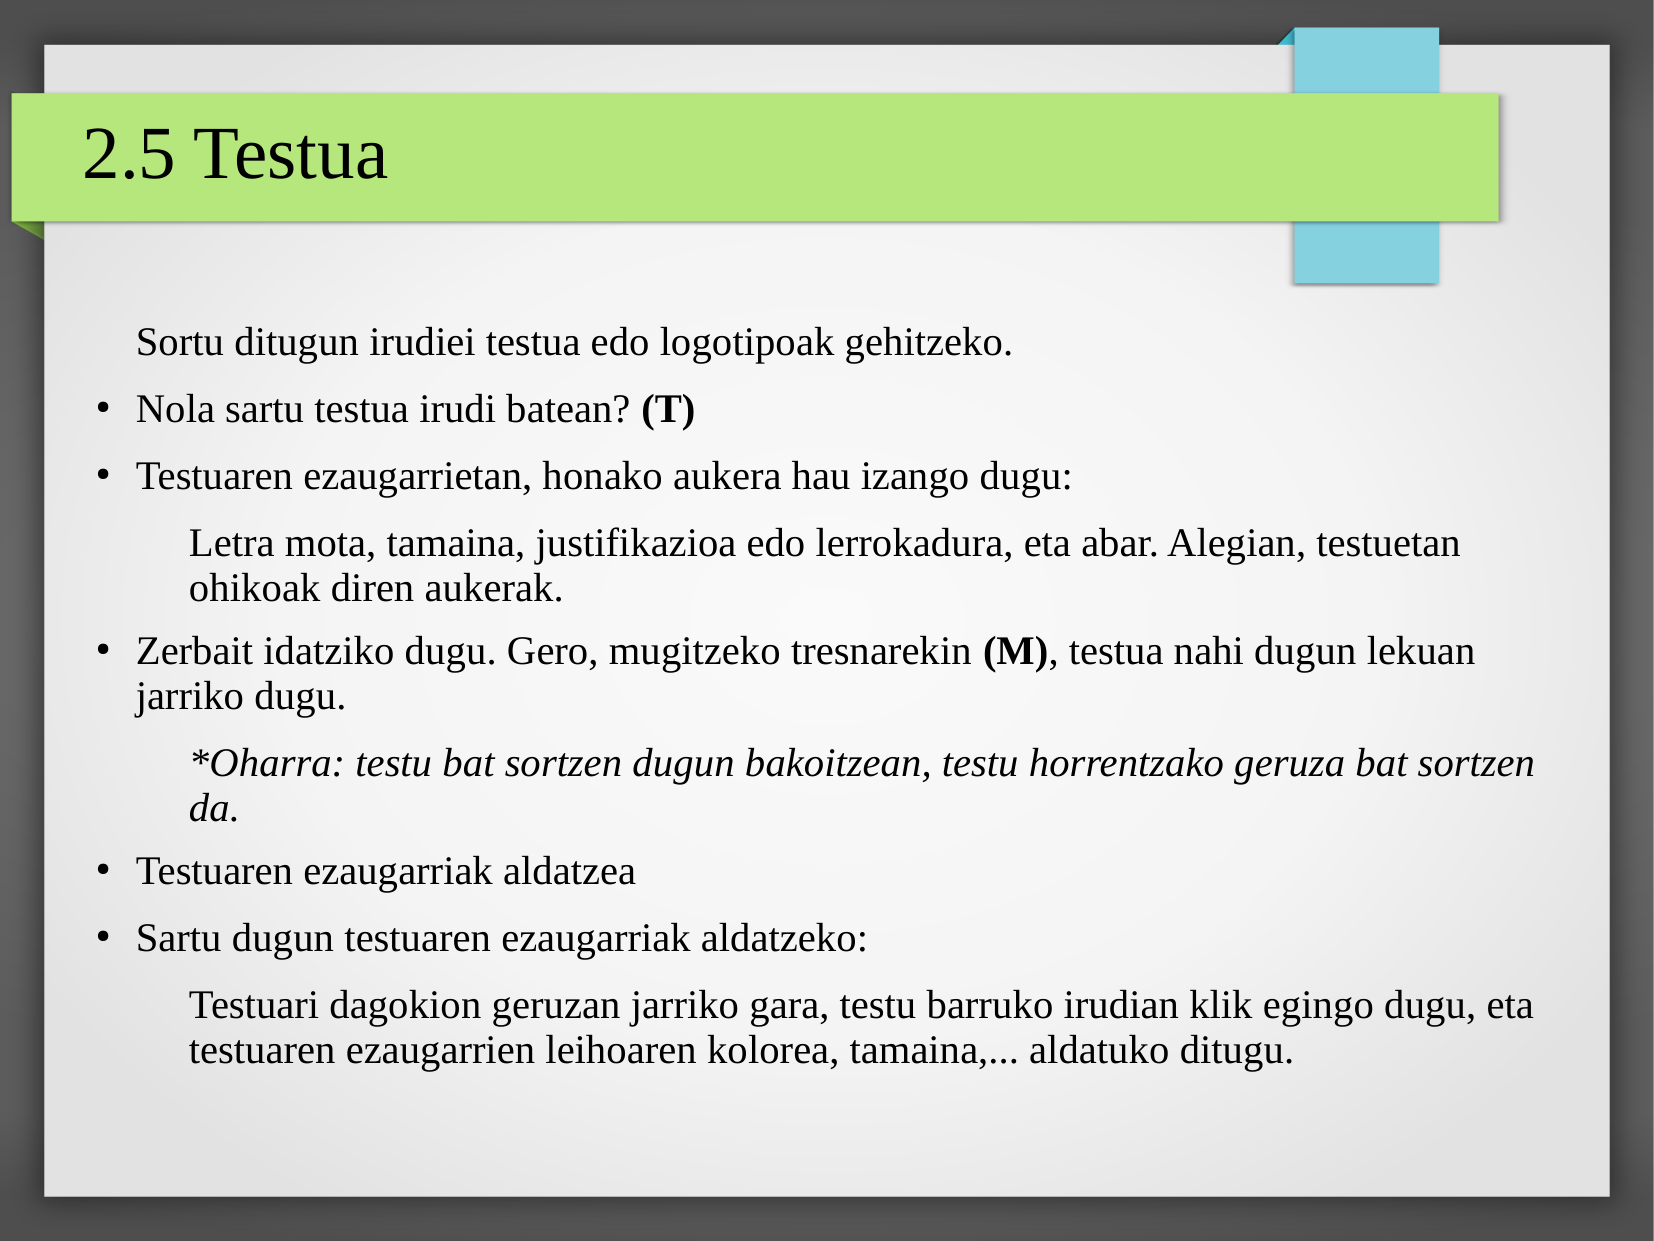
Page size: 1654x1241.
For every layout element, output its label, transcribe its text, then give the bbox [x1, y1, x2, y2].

title 2.5 Testua [82, 94, 1264, 213]
picture [0, 0, 1654, 1241]
list Sortu ditugun irudiei testua edo logotipoak gehitzeko. Nola sartu testua irudi batean? (T) Testuaren ezaugarrietan, honako aukera hau izango dugu: Letra mota, tamaina, justifikazioa edo lerrokadura, eta abar. Alegian, testuetan ohikoak diren aukerak. Zerbait idatziko dugu. Gero, mugitzeko tresnarekin (M), testua nahi dugun lekuan jarriko dugu. *Oharra: testu bat sortzen dugun bakoitzean, testu horrentzako geruza bat sortzen da. Testuaren ezaugarriak aldatzea Sartu dugun testuaren ezaugarriak aldatzeko: Testuari dagokion geruzan jarriko gara, testu barruko irudian klik egingo dugu, eta testuaren ezaugarrien leihoaren kolorea, tamaina,... aldatuko ditugu. [82, 318, 1571, 1075]
